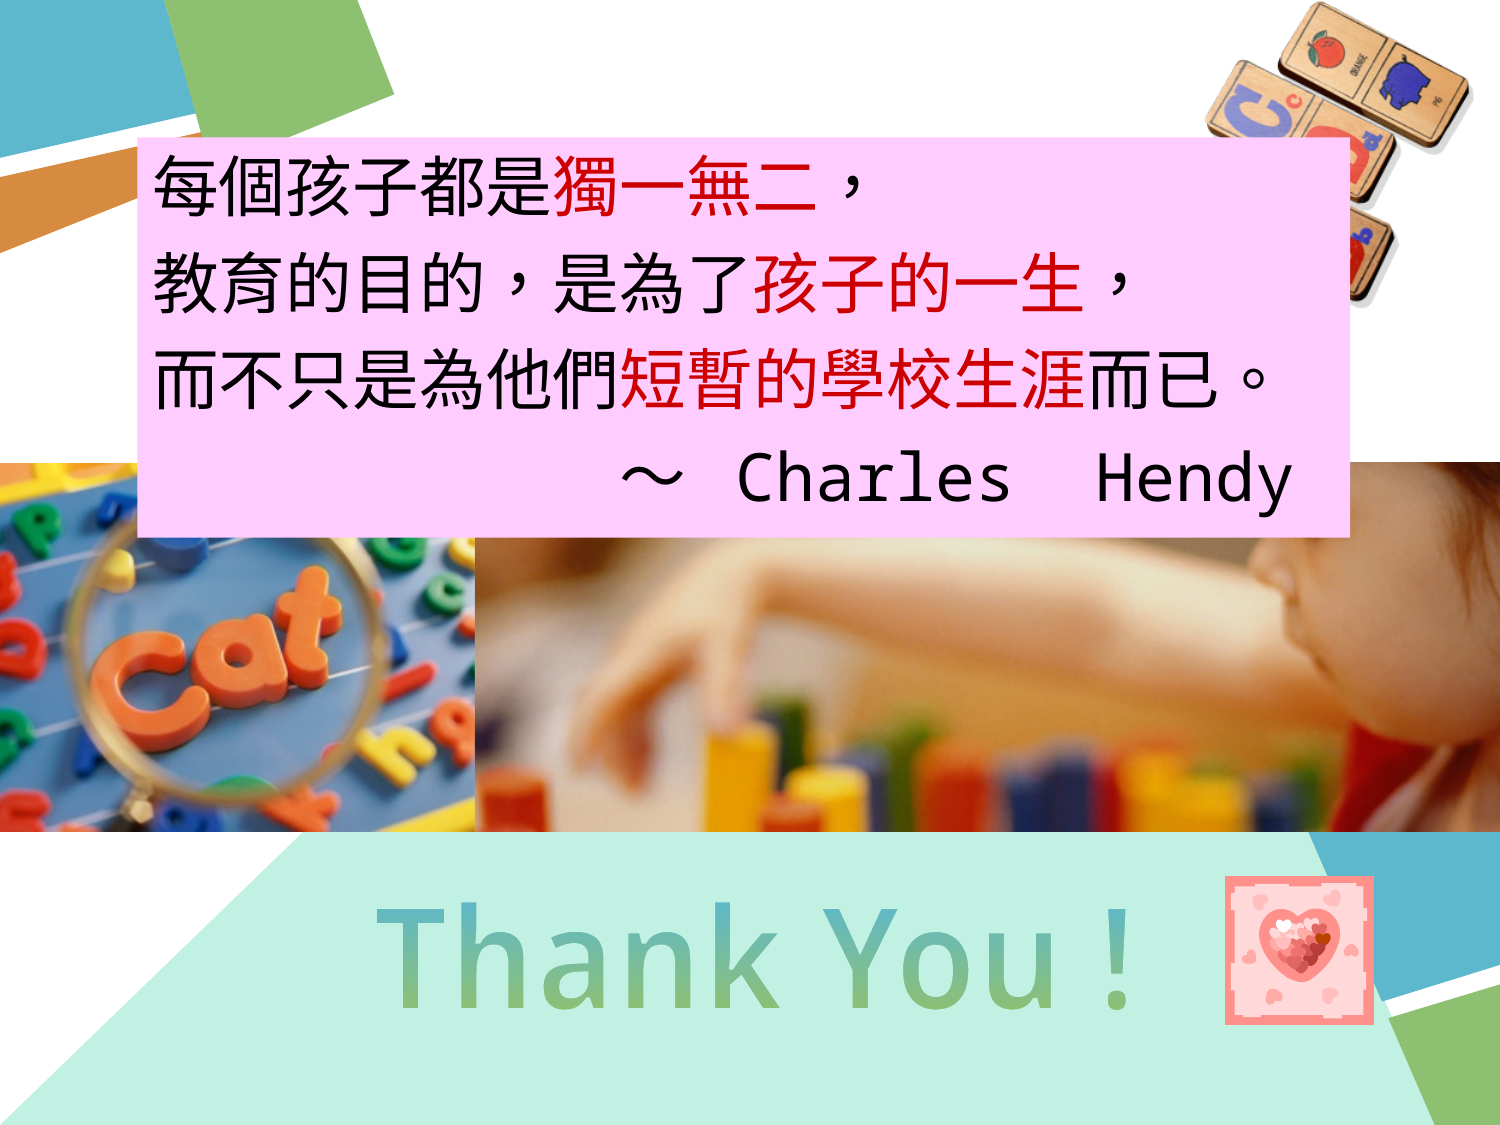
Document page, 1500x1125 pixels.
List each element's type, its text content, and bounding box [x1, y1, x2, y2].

text_box Thank You ! [818, 906, 902, 1011]
picture [0, 462, 1500, 832]
text_box Thank You ! [1105, 988, 1129, 1013]
picture [1224, 875, 1375, 1027]
text_box Thank You ! [459, 899, 526, 1011]
picture [1194, 0, 1476, 311]
text_box 每個孩子都是獨一無二， 教育的目的，是為了孩子的一生， 而不只是為他們短暫的學校生涯而已。 ～ Charles Hendy [137, 137, 1351, 538]
text_box Thank You ! [712, 899, 785, 1011]
text_box Thank You ! [374, 906, 447, 1011]
text_box Thank You ! [625, 929, 693, 1011]
text_box Thank You ! [986, 931, 1054, 1012]
text_box Thank You ! [900, 929, 971, 1012]
text_box Thank You ! [1105, 906, 1129, 977]
text_box Thank You ! [541, 929, 606, 1012]
